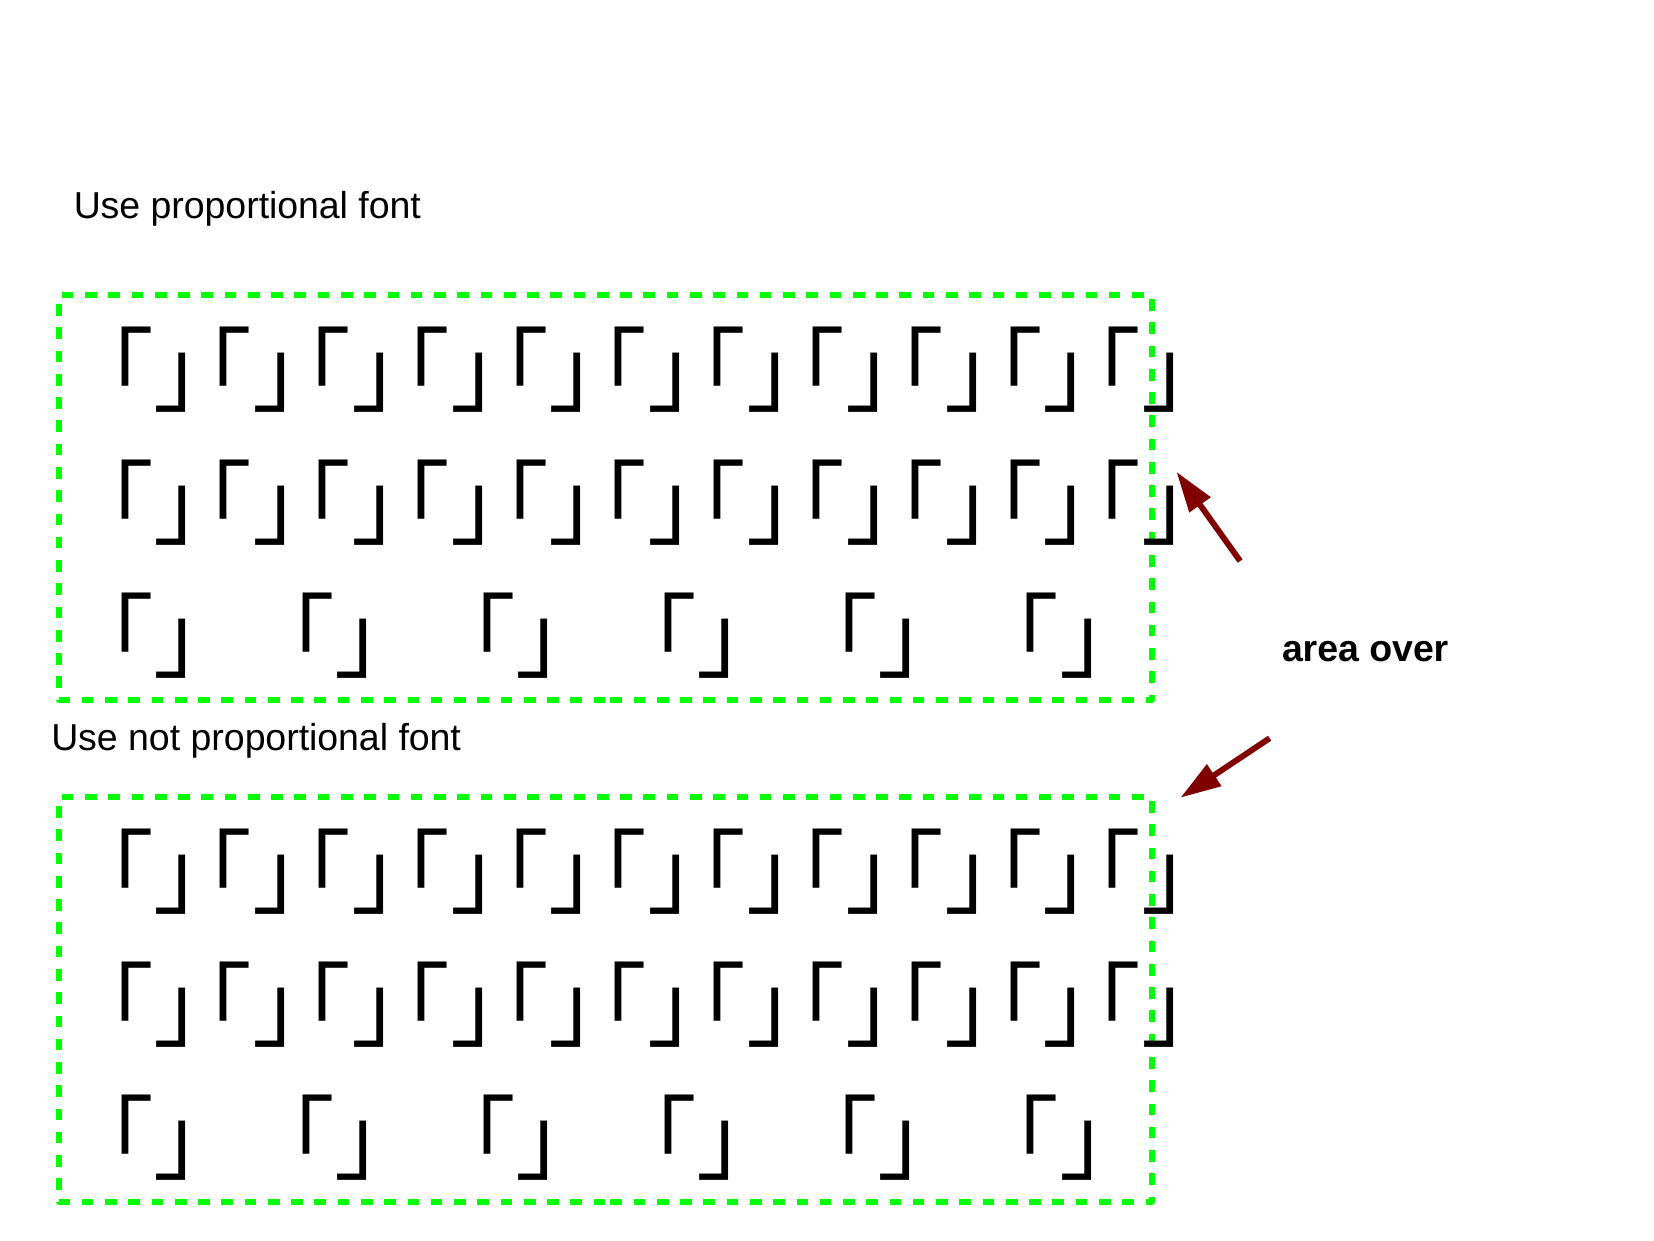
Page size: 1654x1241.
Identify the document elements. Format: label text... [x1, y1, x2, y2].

subtitle 「」「」「」「」「」「」「」「」「」「」「」「」「」「」「」「」「」「」「」「」「」「」「」「」「」「」「」「」 [59, 295, 1152, 505]
text_box Use not proportional font [36, 708, 476, 766]
text_box 「」「」「」「」「」「」「」「」「」「」「」「」「」「」「」「」「」「」「」「」「」「」「」「」「」「」「」「」 [59, 797, 1152, 1100]
text_box area over [1267, 620, 1463, 679]
text_box Use proportional font [59, 177, 436, 235]
